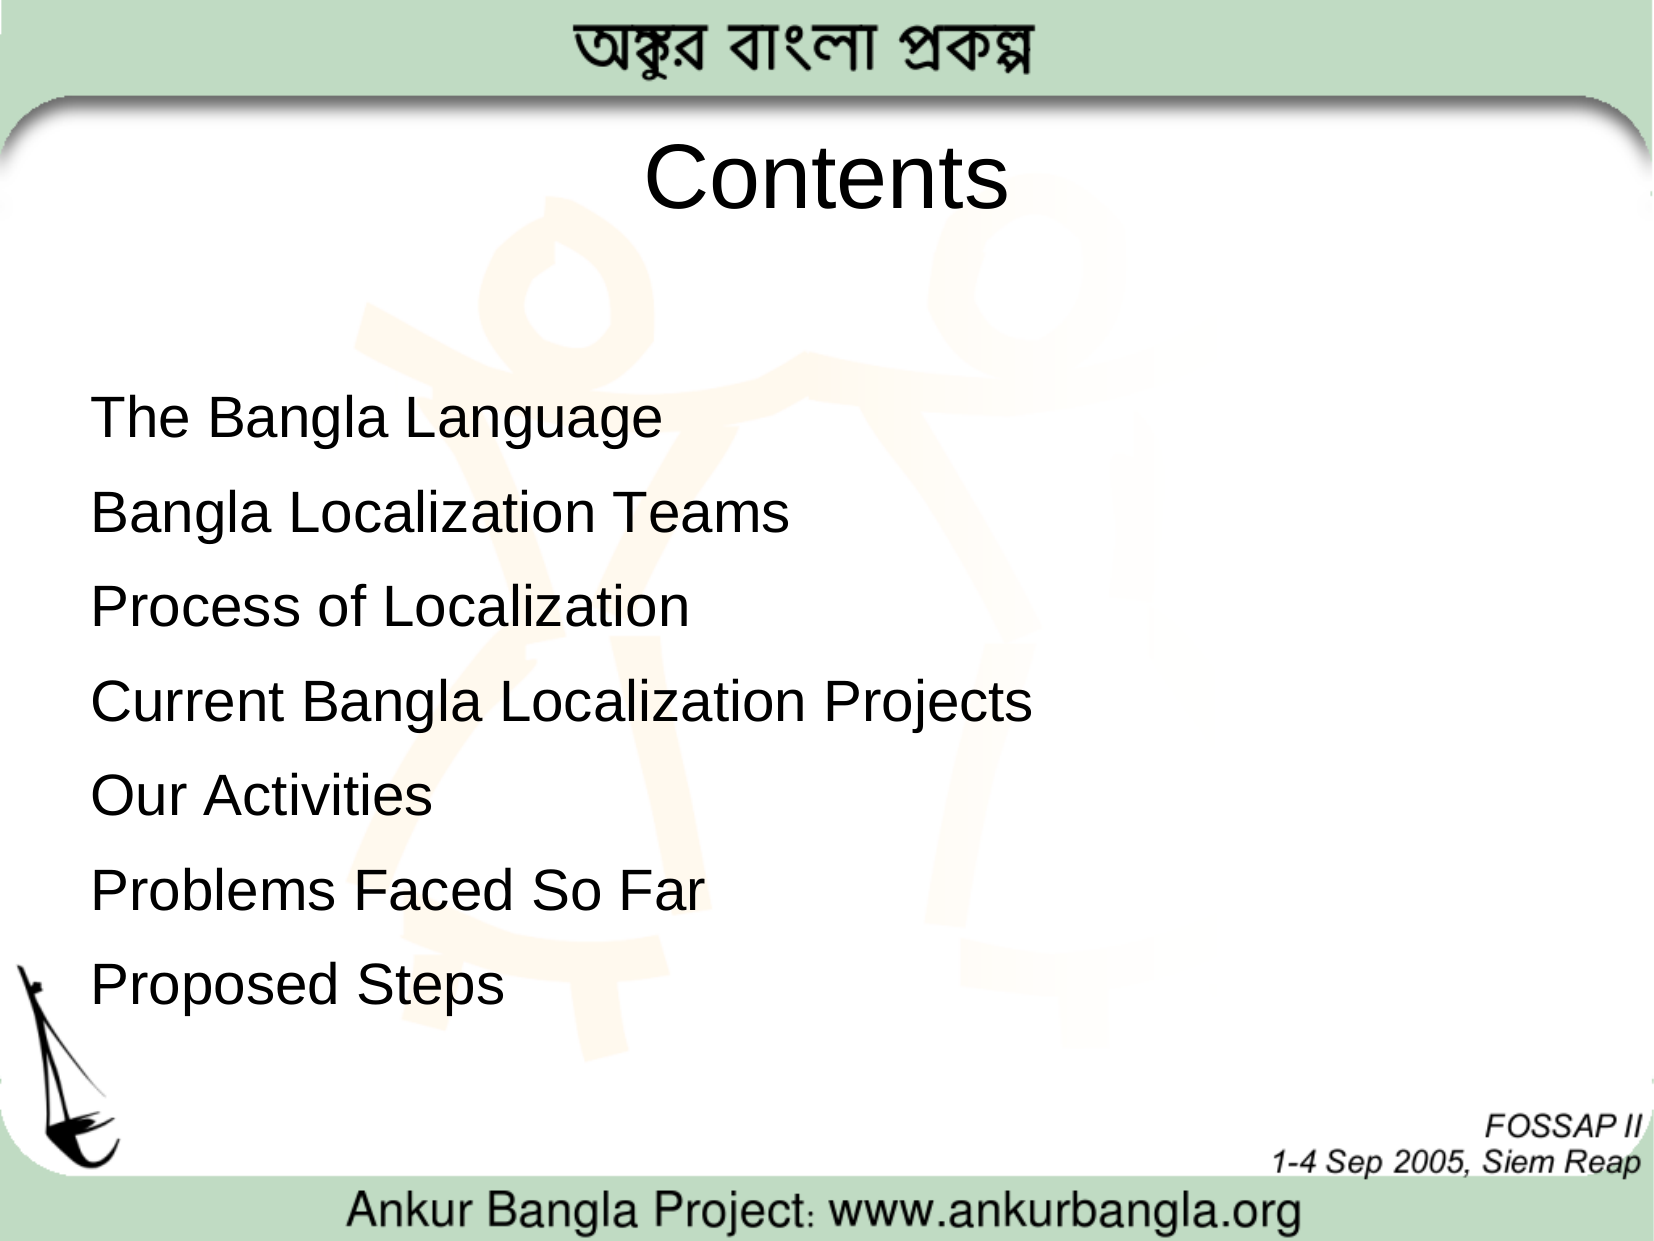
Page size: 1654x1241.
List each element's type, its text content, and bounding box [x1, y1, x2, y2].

list The Bangla Language Bangla Localization Teams Process of Localization Current Bangla Localization Projects Our Activities Problems Faced So Far Proposed Steps [72, 290, 1562, 1109]
picture [0, 0, 1654, 1241]
title Contents [82, 73, 1571, 281]
